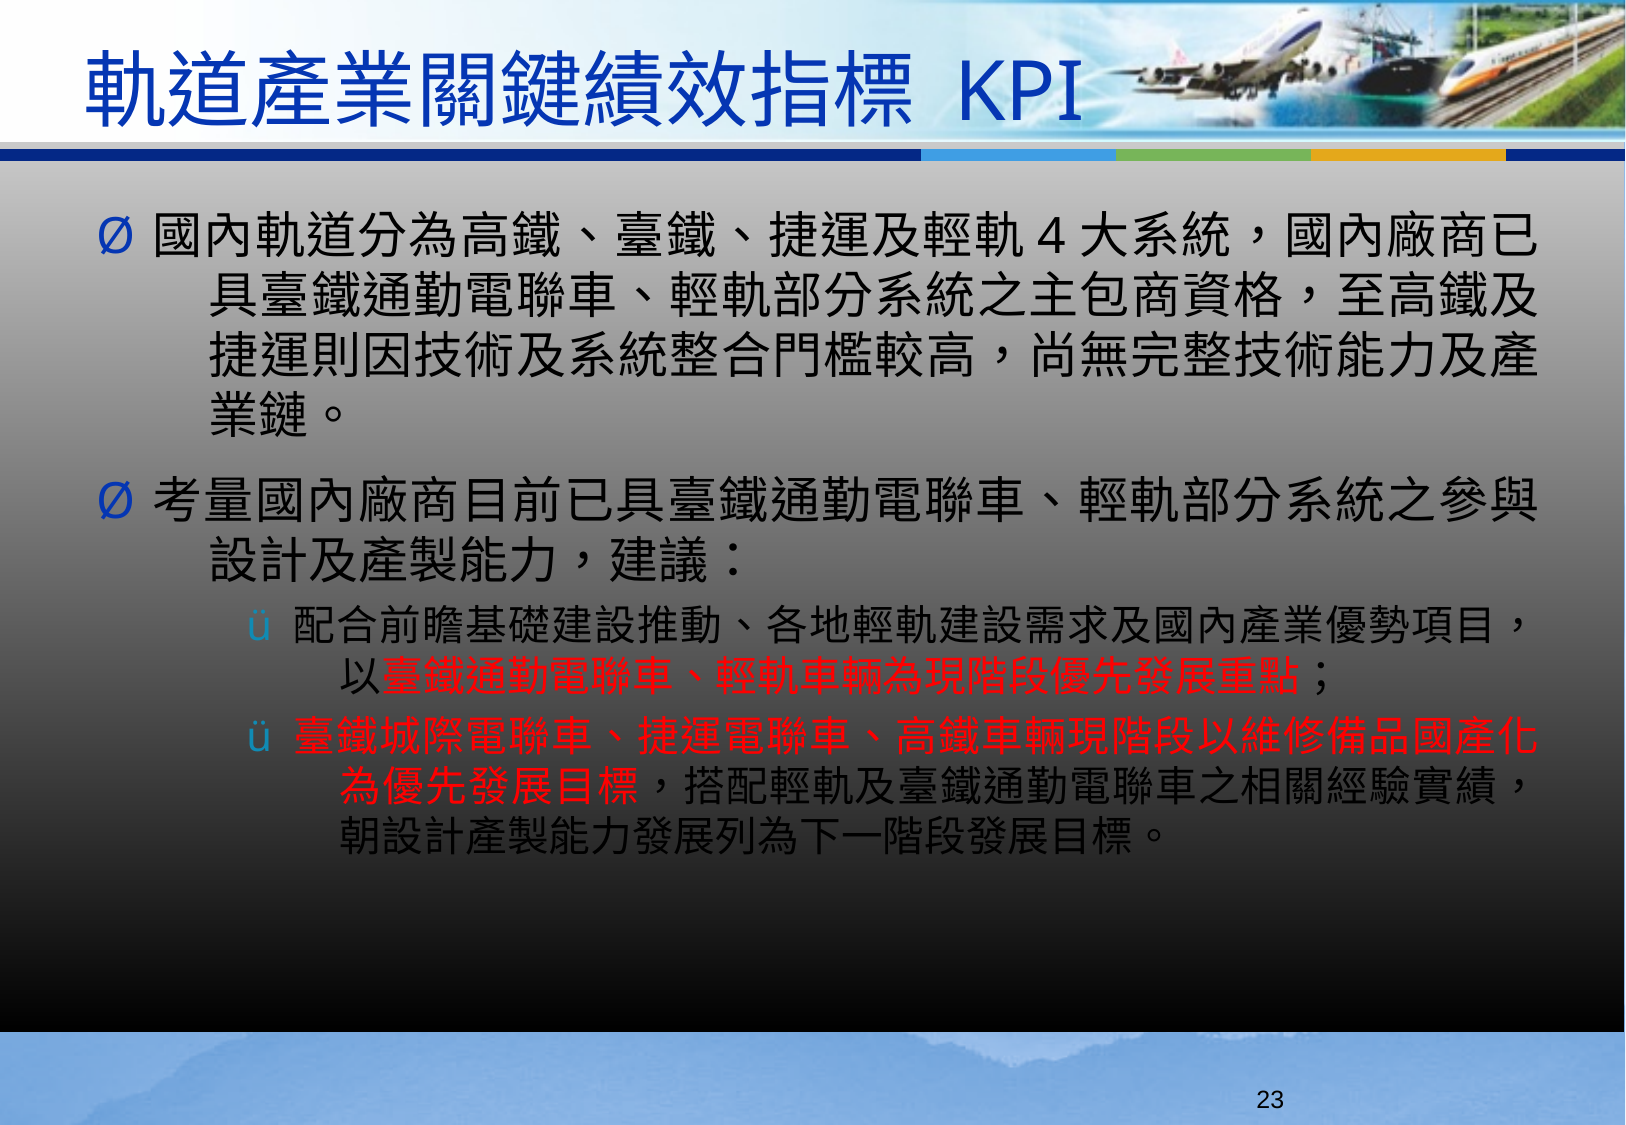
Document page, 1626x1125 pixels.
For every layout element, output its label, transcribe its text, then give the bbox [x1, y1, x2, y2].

text_box 23 [1241, 1071, 1621, 1125]
title 軌道產業關鍵績效指標 KPI [68, 19, 1593, 155]
list 國內軌道分為高鐵、臺鐵、捷運及輕軌4大系統，國內廠商已具臺鐵通勤電聯車、輕軌部分系統之主包商資格，至高鐵及捷運則因技術及系統整合門檻較高，尚無完整技術能力及產業鏈。 考量國內廠商目前已具臺鐵通勤電聯車、輕軌部分系統之參與設計及產製能力，建議： 配合前瞻基礎建設推動、各地輕軌建設需求及國內產業優勢項目，以臺鐵通勤電聯車、輕軌車輛為現階段優先發展重點； 臺鐵城際電聯車、捷運電聯車、高鐵車輛現階段以維修備品國產化為優先發展目標，搭配輕軌及臺鐵通勤電聯車之相關經驗實績，朝設計產製能力發展列為下一階段發展目標。 [81, 196, 1555, 1059]
